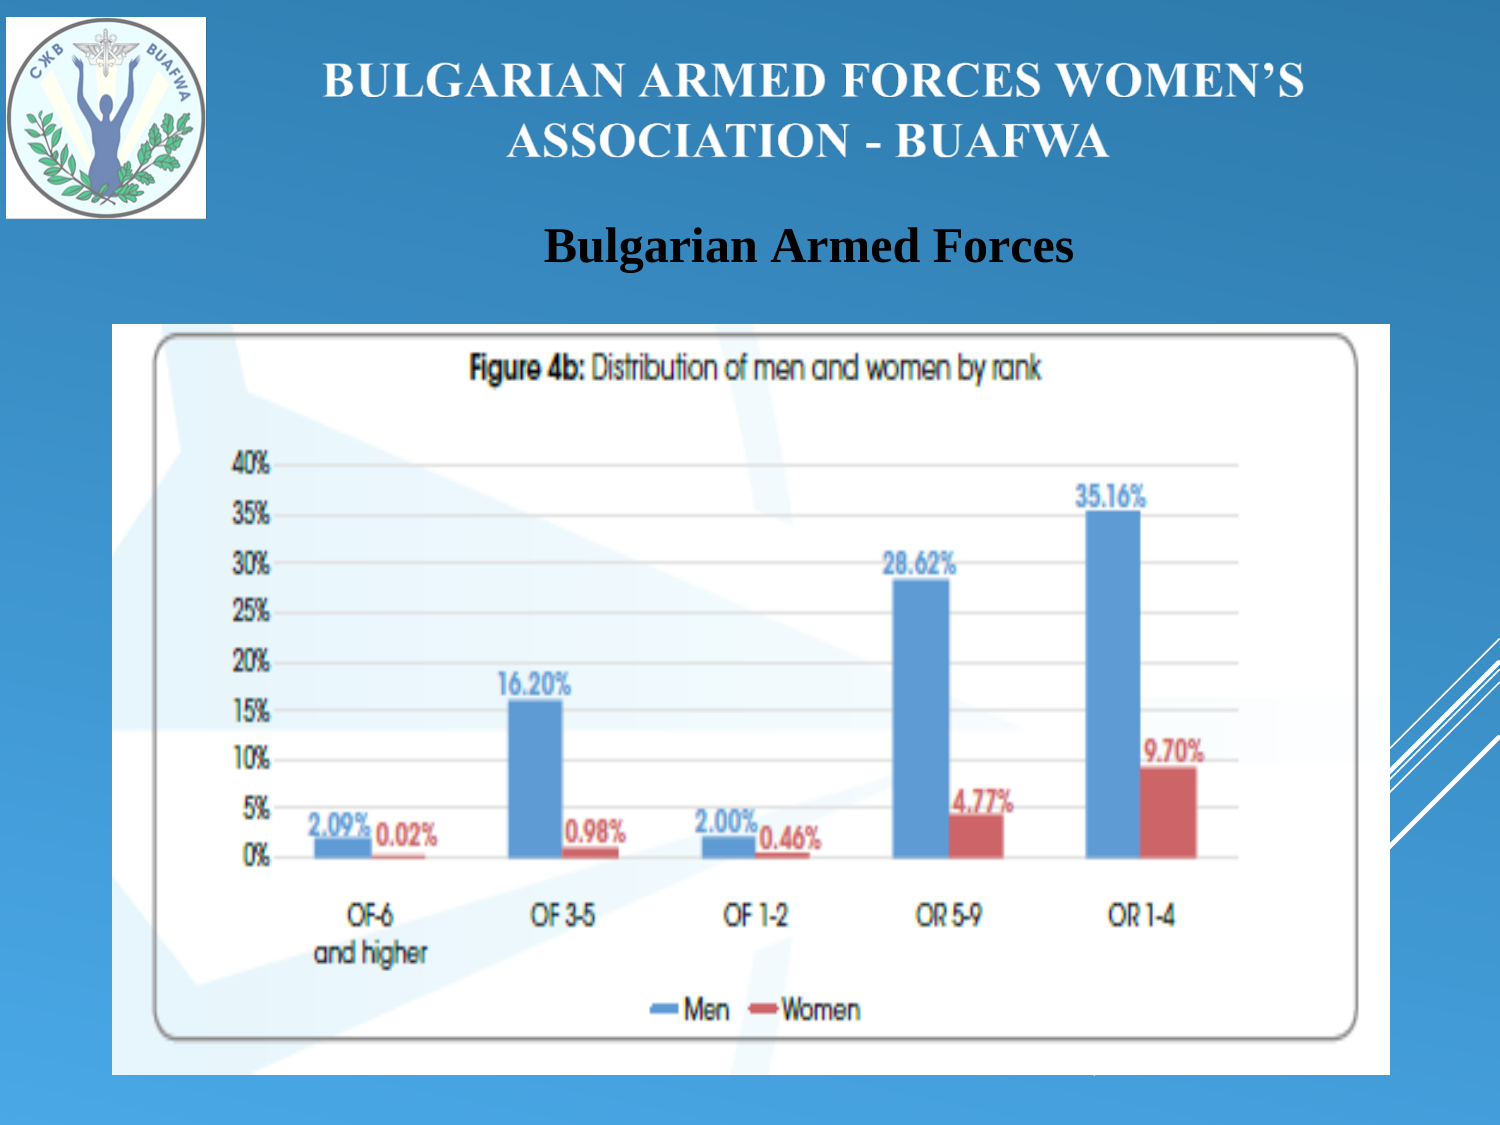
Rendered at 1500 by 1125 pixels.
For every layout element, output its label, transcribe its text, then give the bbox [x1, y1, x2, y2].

picture [6, 17, 1360, 239]
picture [112, 324, 1390, 1075]
text_box Bulgarian Armed Forces [228, 204, 1390, 281]
